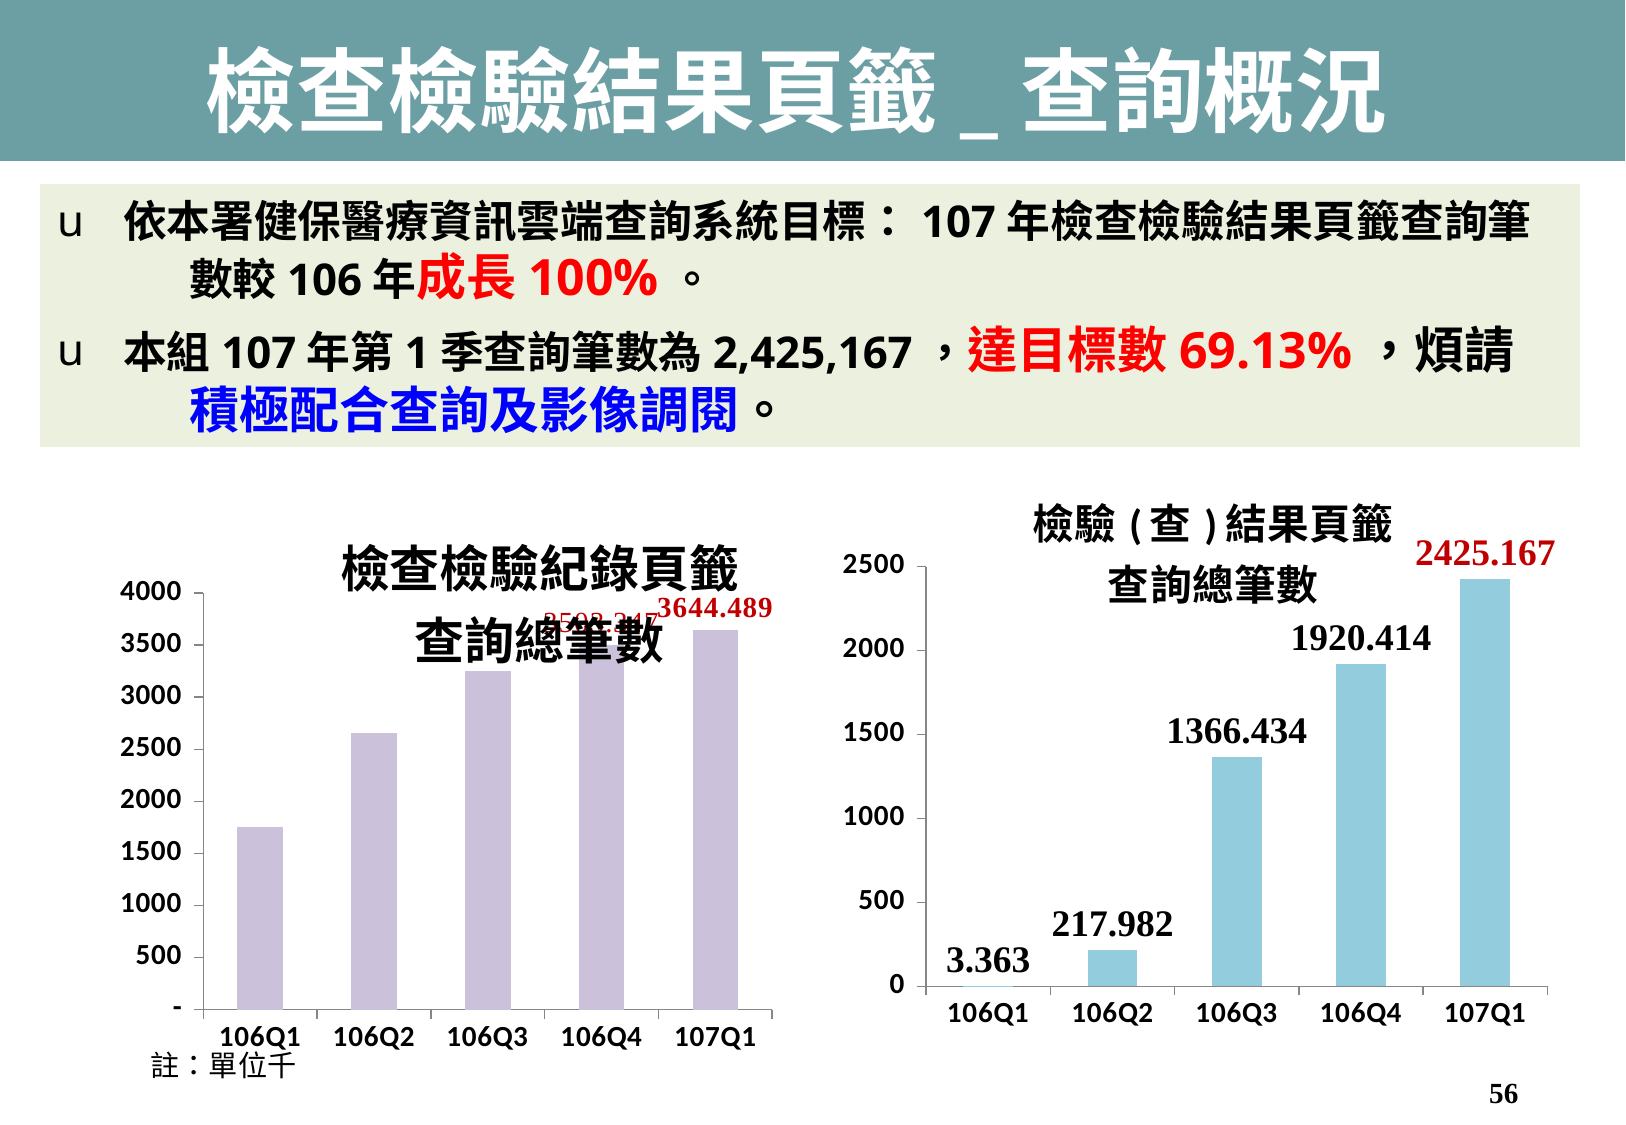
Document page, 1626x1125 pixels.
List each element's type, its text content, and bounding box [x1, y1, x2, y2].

text_box 註：單位千 [133, 1062, 487, 1092]
text_box <編號> [1474, 1057, 1616, 1125]
picture [0, 0, 1625, 161]
chart [831, 433, 1570, 1039]
chart [106, 460, 774, 1062]
title 檢查檢驗結果頁籤_查詢概況 [0, 5, 1593, 173]
text_box 依本署健保醫療資訊雲端查詢系統目標：107年檢查檢驗結果頁籤查詢筆數較106年成長100%。 本組107年第1季查詢筆數為2,425,167，達目標數69.13%，煩請積極配合查詢及影像調閱。 [40, 184, 1580, 447]
